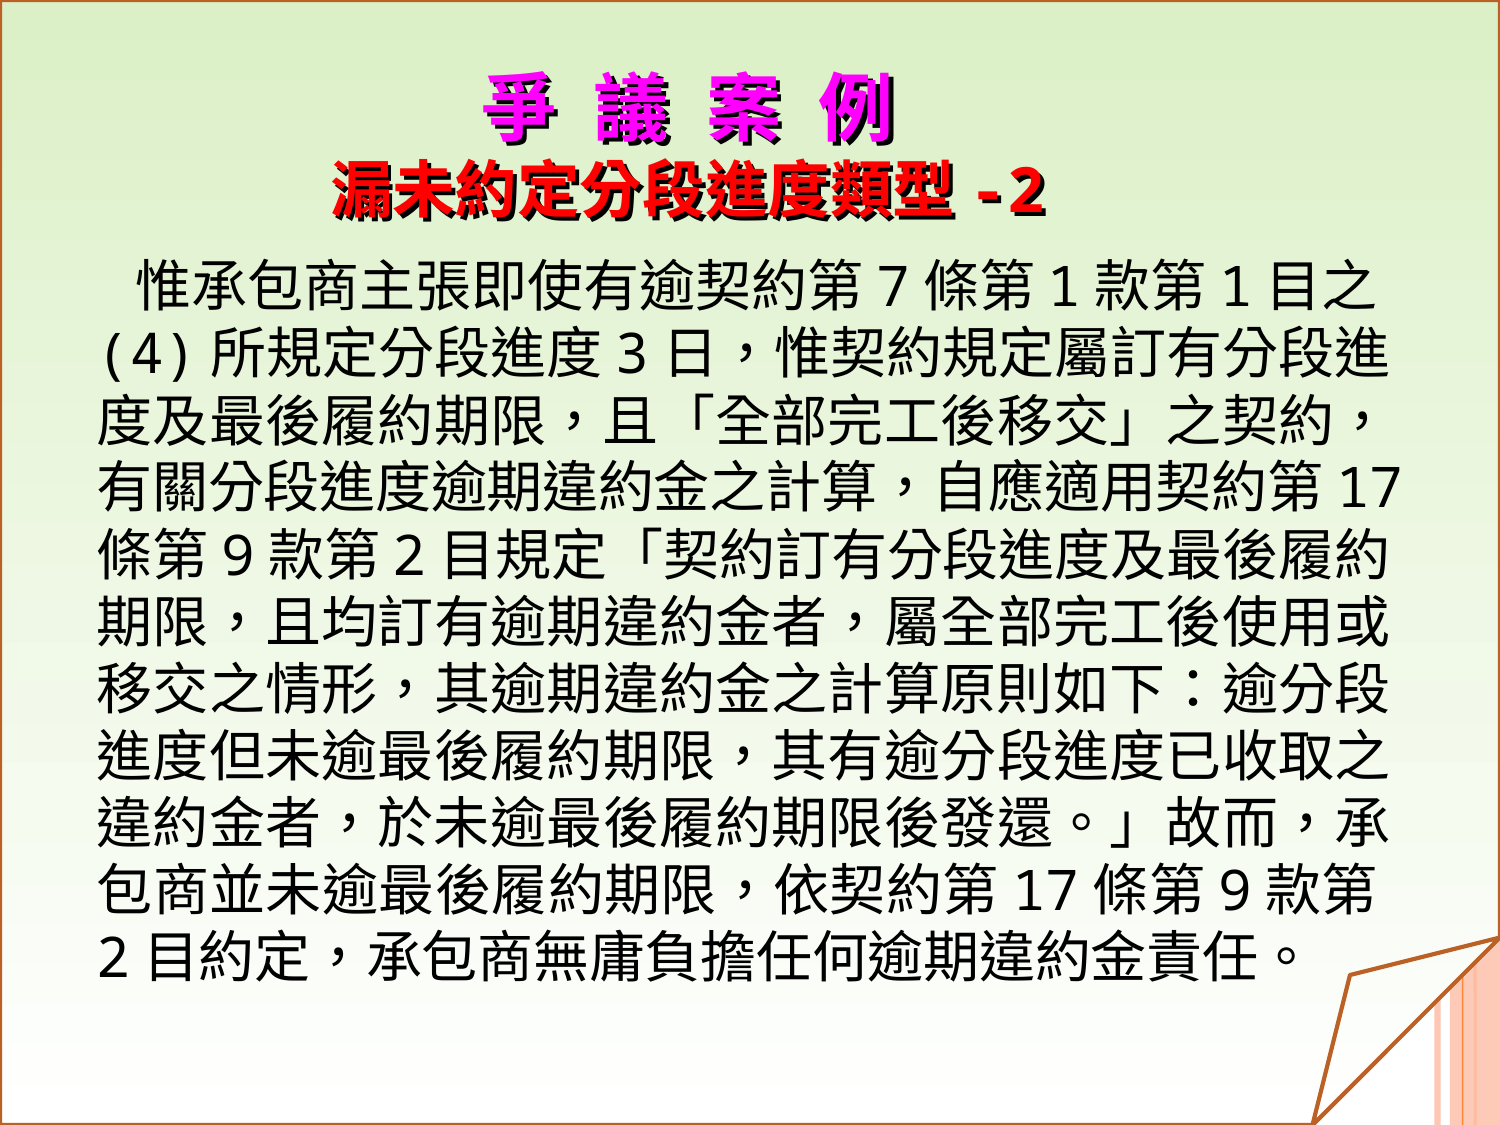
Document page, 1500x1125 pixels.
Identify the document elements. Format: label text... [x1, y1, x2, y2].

list 惟承包商主張即使有逾契約第7條第1款第1目之(4)所規定分段進度3日，惟契約規定屬訂有分段進度及最後履約期限，且「全部完工後移交」之契約，有關分段進度逾期違約金之計算，自應適用契約第17條第9款第2目規定「契約訂有分段進度及最後履約期限，且均訂有逾期違約金者，屬全部完工後使用或移交之情形，其逾期違約金之計算原則如下：逾分段進度但未逾最後履約期限，其有逾分段進度已收取之違約金者，於未逾最後履約期限後發還。」故而，承包商並未逾最後履約期限，依契約第17條第9款第2目約定，承包商無庸負擔任何逾期違約金責任。 [81, 243, 1419, 1044]
title 爭 議 案 例 漏未約定分段進度類型-2 [75, 45, 1300, 233]
text_box [0, 0, 1500, 1125]
